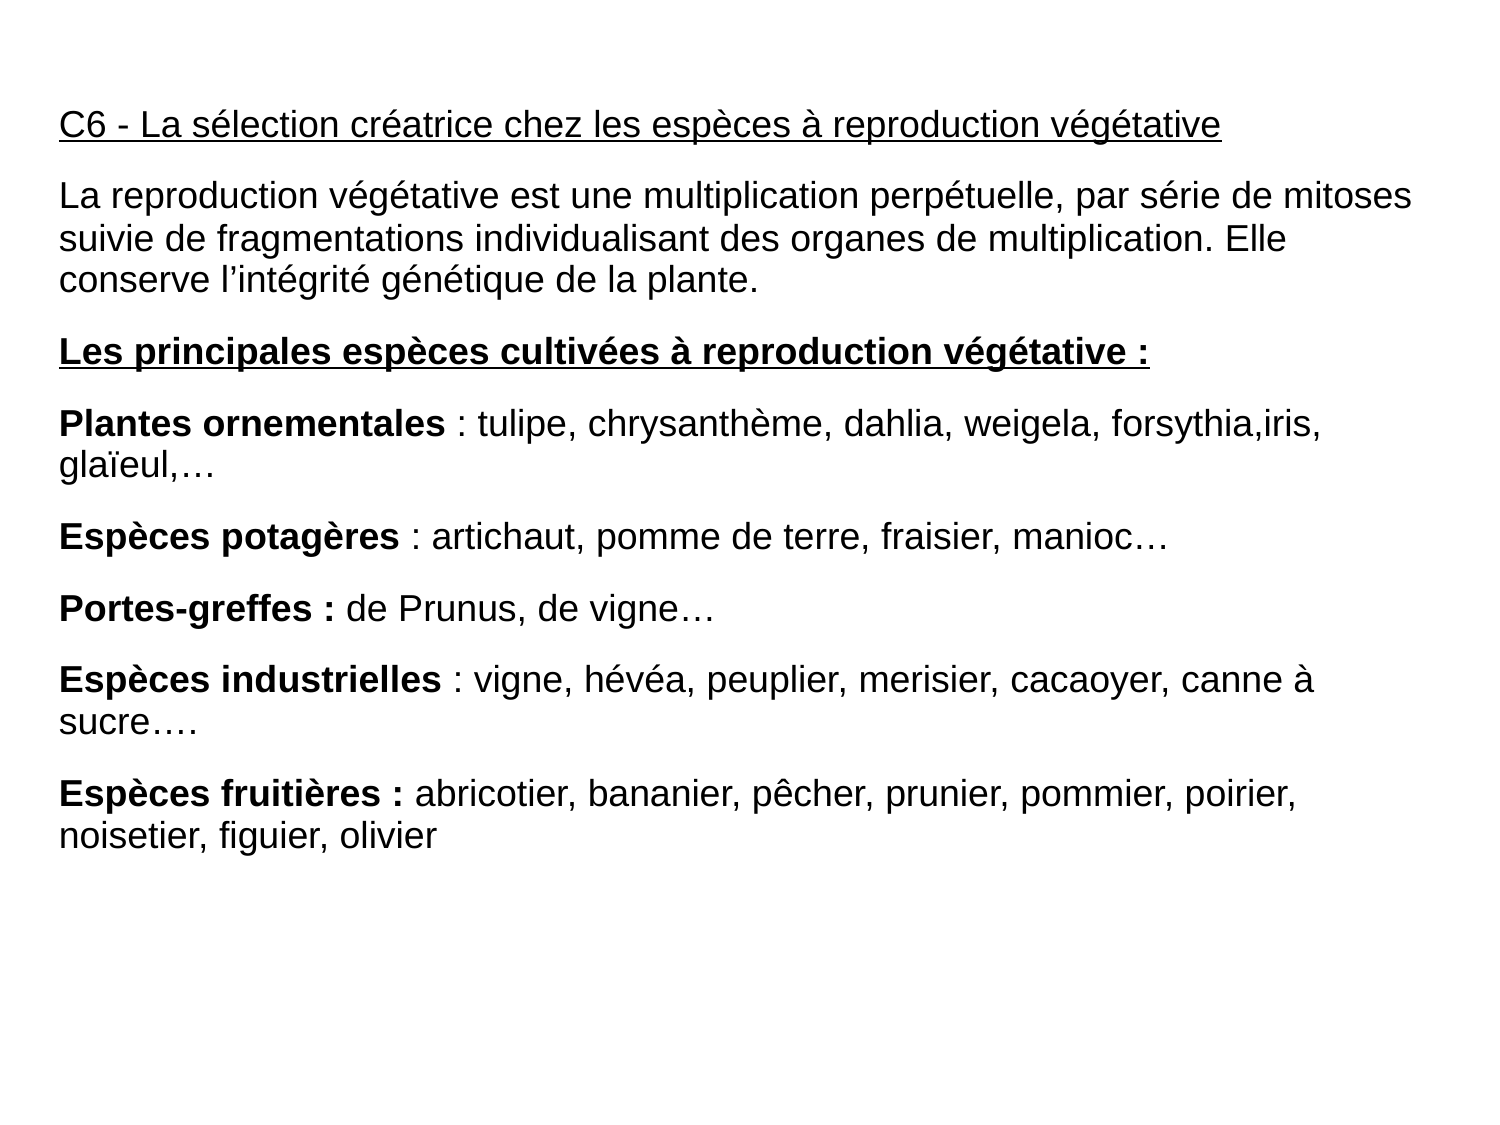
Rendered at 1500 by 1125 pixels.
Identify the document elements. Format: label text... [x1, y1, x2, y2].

list C6 - La sélection créatrice chez les espèces à reproduction végétative La reproduction végétative est une multiplication perpétuelle, par série de mitoses suivie de fragmentations individualisant des organes de multiplication. Elle conserve l’intégrité génétique de la plante. Les principales espèces cultivées à reproduction végétative : Plantes ornementales : tulipe, chrysanthème, dahlia, weigela, forsythia,iris, glaïeul,… Espèces potagères : artichaut, pomme de terre, fraisier, manioc… Portes-greffes : de Prunus, de vigne… Espèces industrielles : vigne, hévéa, peuplier, merisier, cacaoyer, canne à sucre…. Espèces fruitières : abricotier, bananier, pêcher, prunier, pommier, poirier, noisetier, figuier, olivier [59, 103, 1441, 1052]
